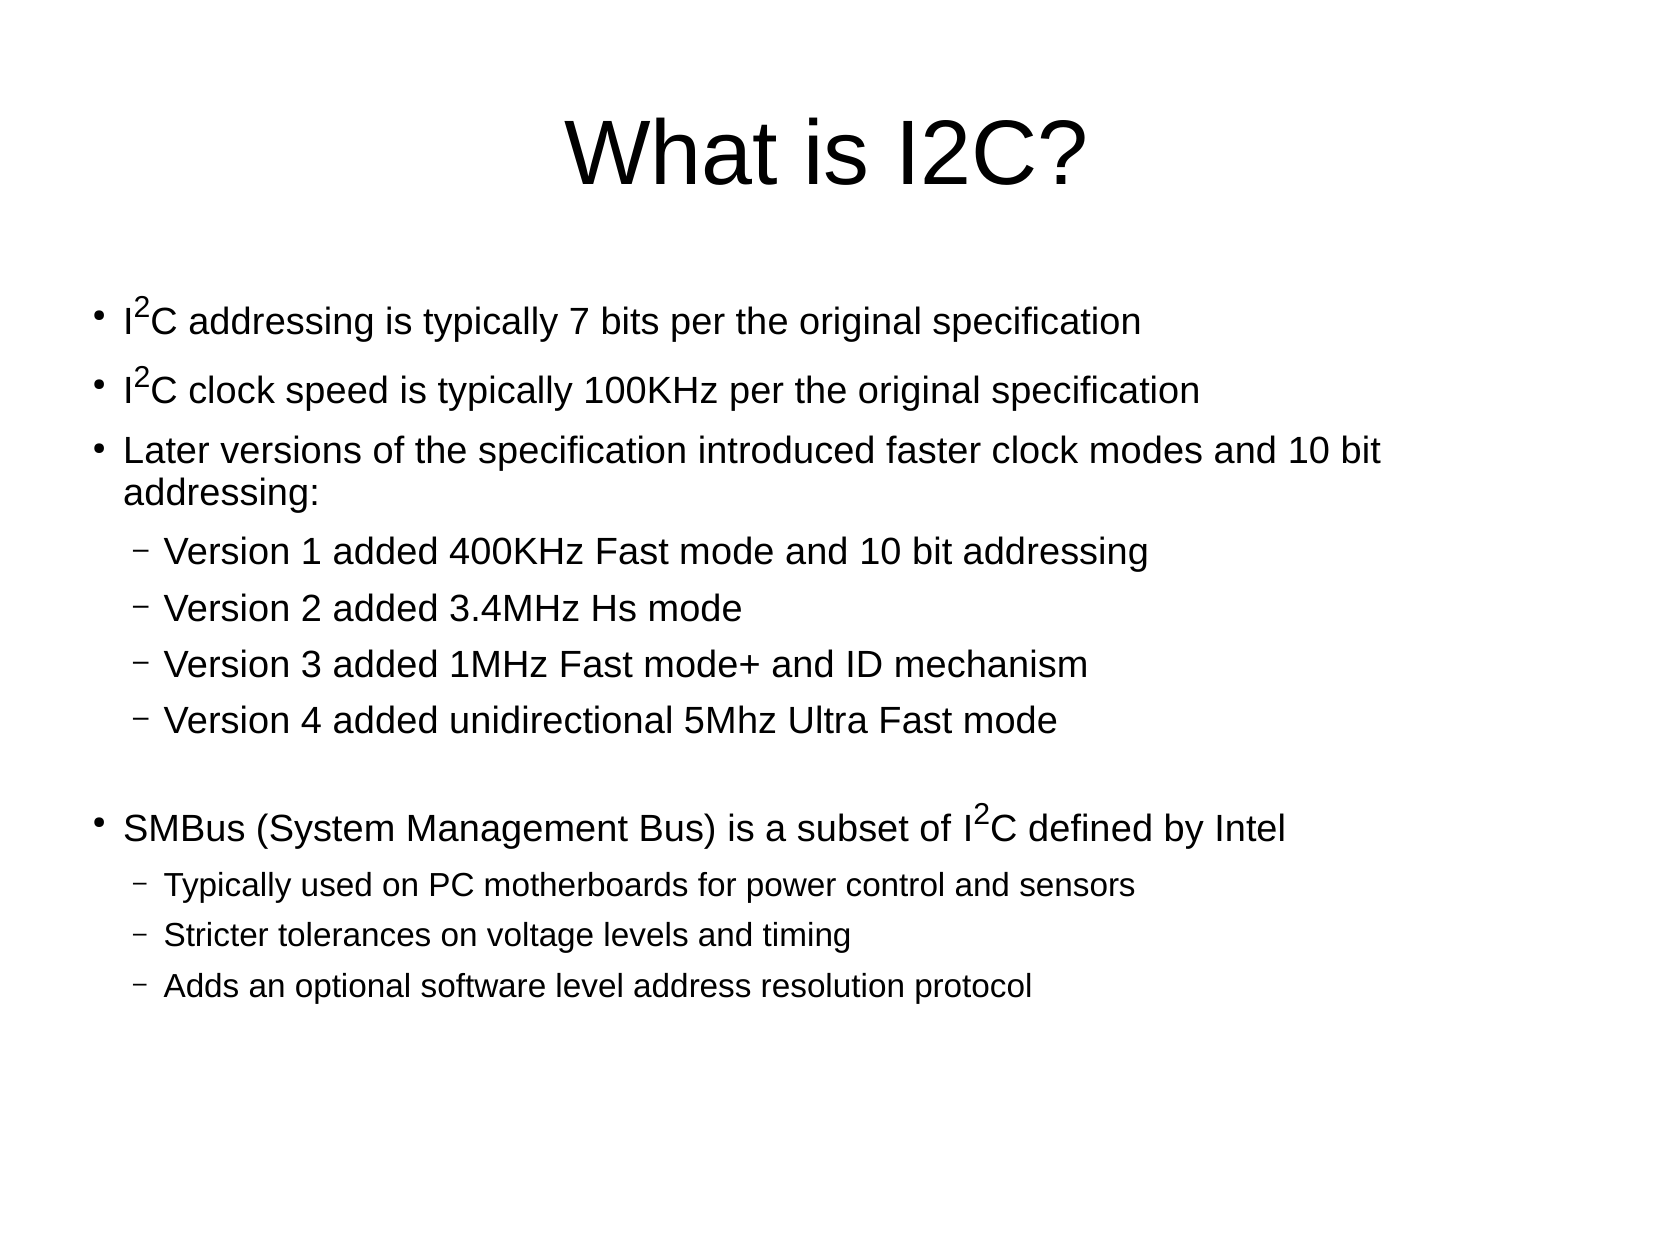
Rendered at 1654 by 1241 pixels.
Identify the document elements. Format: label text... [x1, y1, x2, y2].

title What is I2C? [82, 49, 1571, 257]
list I2C addressing is typically 7 bits per the original specification I2C clock speed is typically 100KHz per the original specification Later versions of the specification introduced faster clock modes and 10 bit addressing: Version 1 added 400KHz Fast mode and 10 bit addressing Version 2 added 3.4MHz Hs mode Version 3 added 1MHz Fast mode+ and ID mechanism Version 4 added unidirectional 5Mhz Ultra Fast mode SMBus (System Management Bus) is a subset of I2C defined by Intel Typically used on PC motherboards for power control and sensors Stricter tolerances on voltage levels and timing Adds an optional software level address resolution protocol [82, 290, 1571, 1010]
